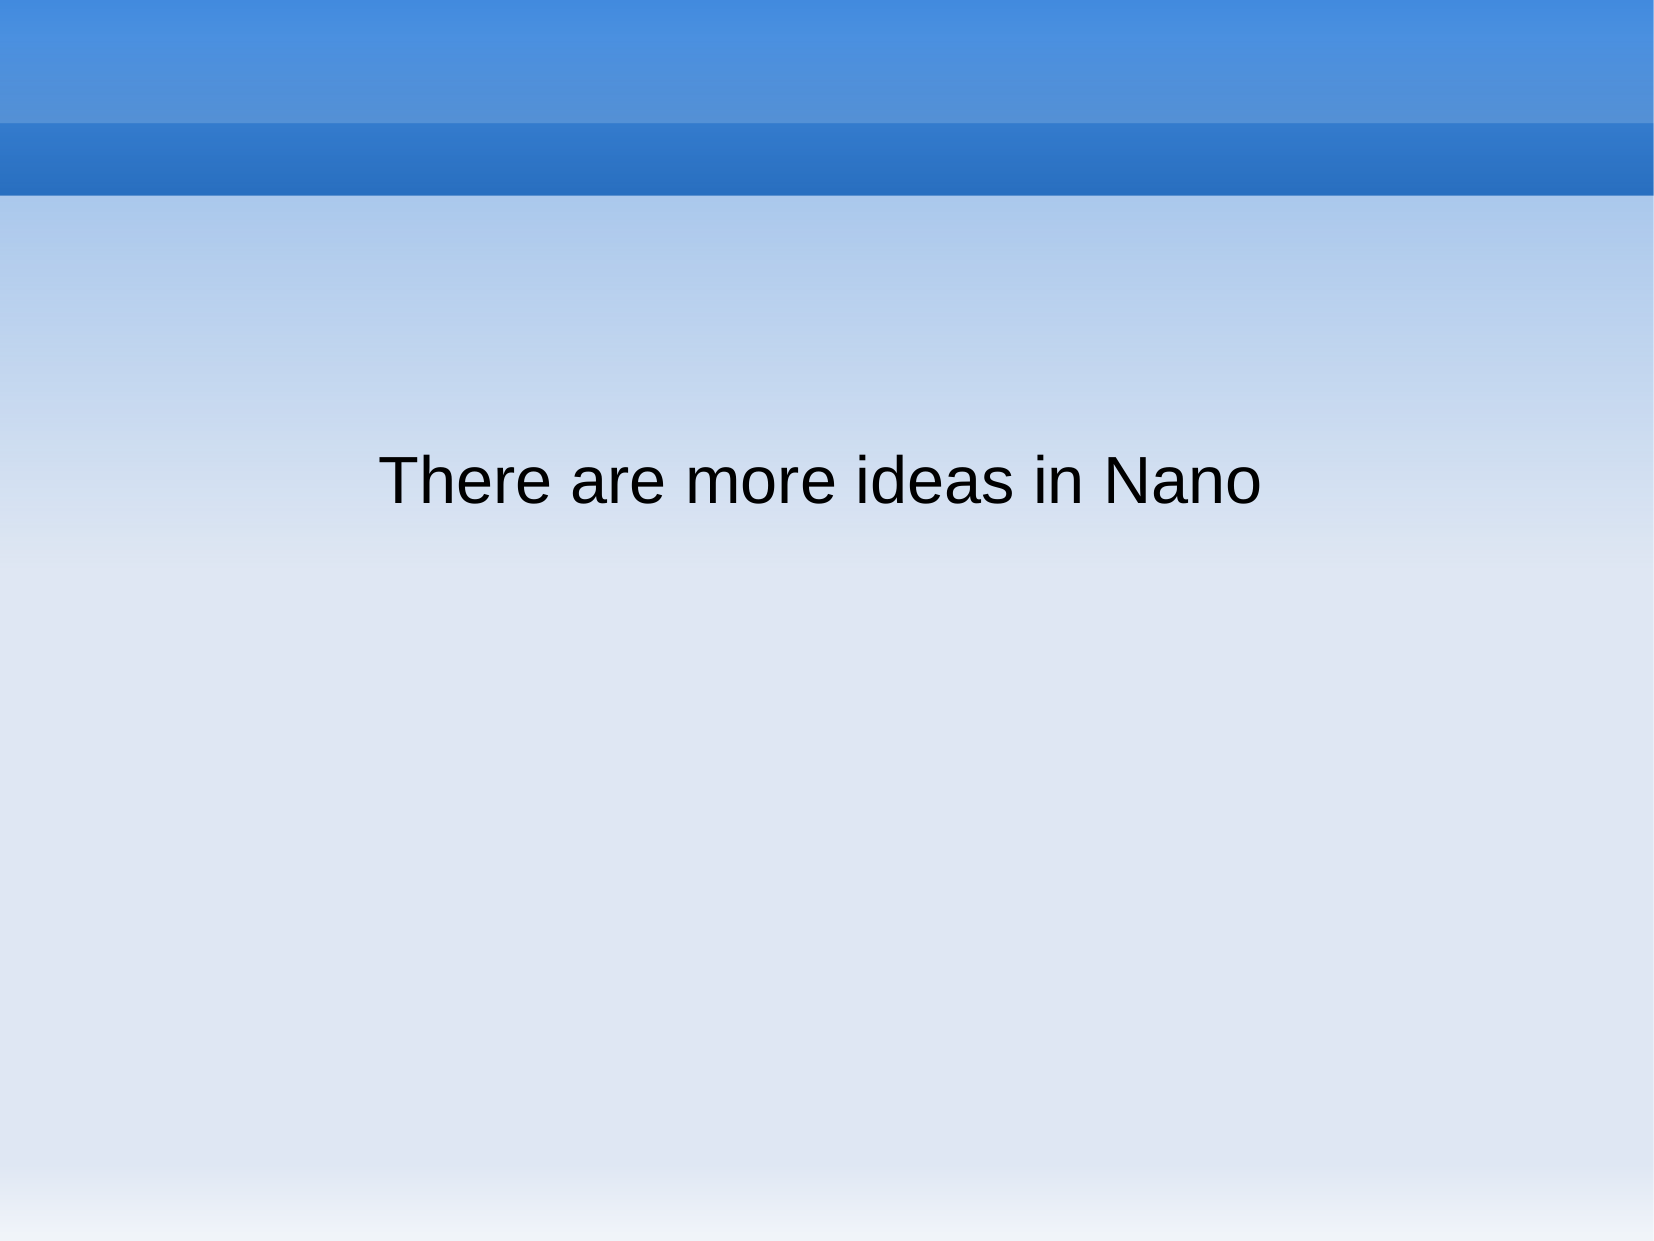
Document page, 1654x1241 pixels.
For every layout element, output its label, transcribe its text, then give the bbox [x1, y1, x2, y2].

picture [0, 0, 1654, 1241]
subtitle There are more ideas in Nano [76, 7, 1565, 1102]
